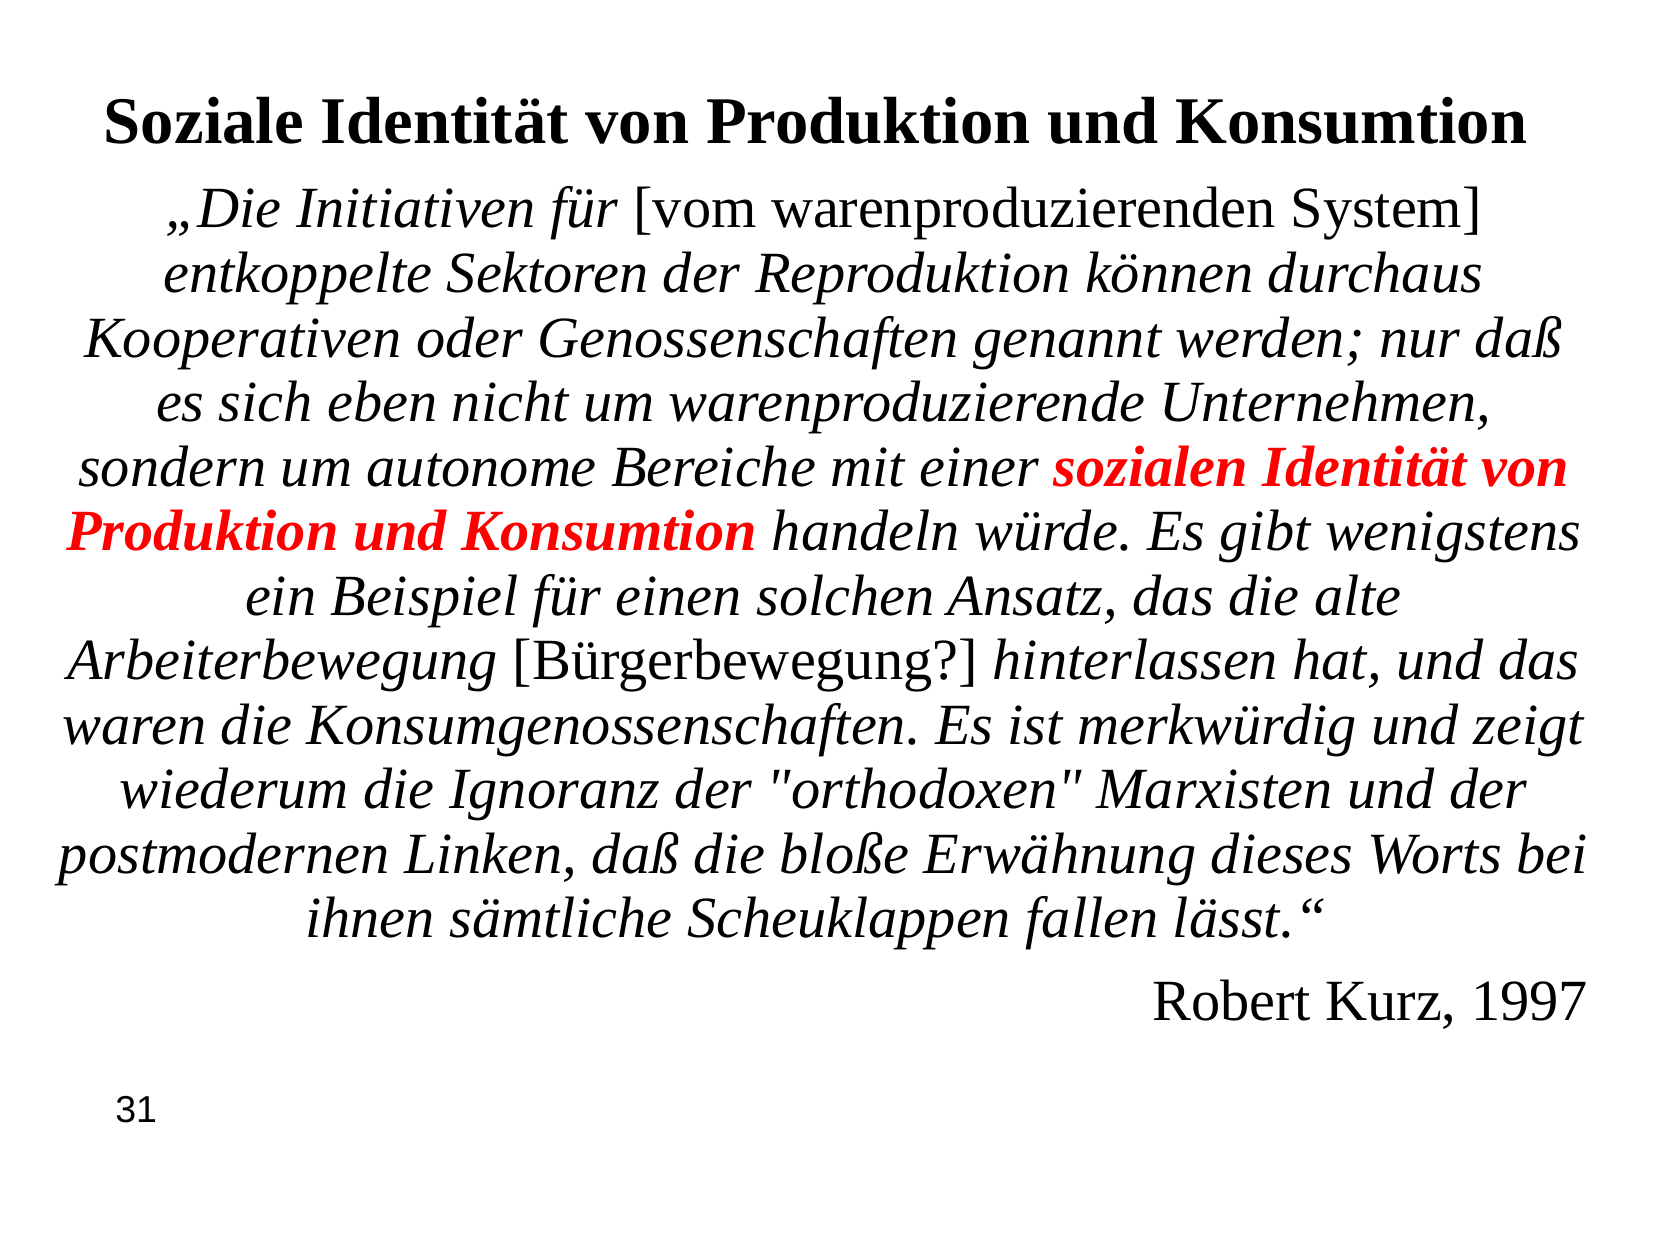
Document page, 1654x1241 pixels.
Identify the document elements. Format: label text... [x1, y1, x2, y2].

text_box <Nummer> [100, 1081, 318, 1152]
text_box Soziale Identität von Produktion und Konsumtion „Die Initiativen für [vom warenproduzierenden System] entkoppelte Sektoren der Reproduktion können durchaus Kooperativen oder Genossenschaften genannt werden; nur daß es sich eben nicht um warenproduzierende Unternehmen, sondern um autonome Bereiche mit einer sozialen Identität von Produktion und Konsumtion handeln würde. Es gibt wenigstens ein Beispiel für einen solchen Ansatz, das die alte Arbeiterbewegung [Bürgerbewegung?] hinterlassen hat, und das waren die Konsumgenossenschaften. Es ist merkwürdig und zeigt wiederum die Ignoranz der "orthodoxen" Marxisten und der postmodernen Linken, daß die bloße Erwähnung dieses Worts bei ihnen sämtliche Scheuklappen fallen lässt.“ Robert Kurz, 1997 [44, 76, 1610, 1041]
